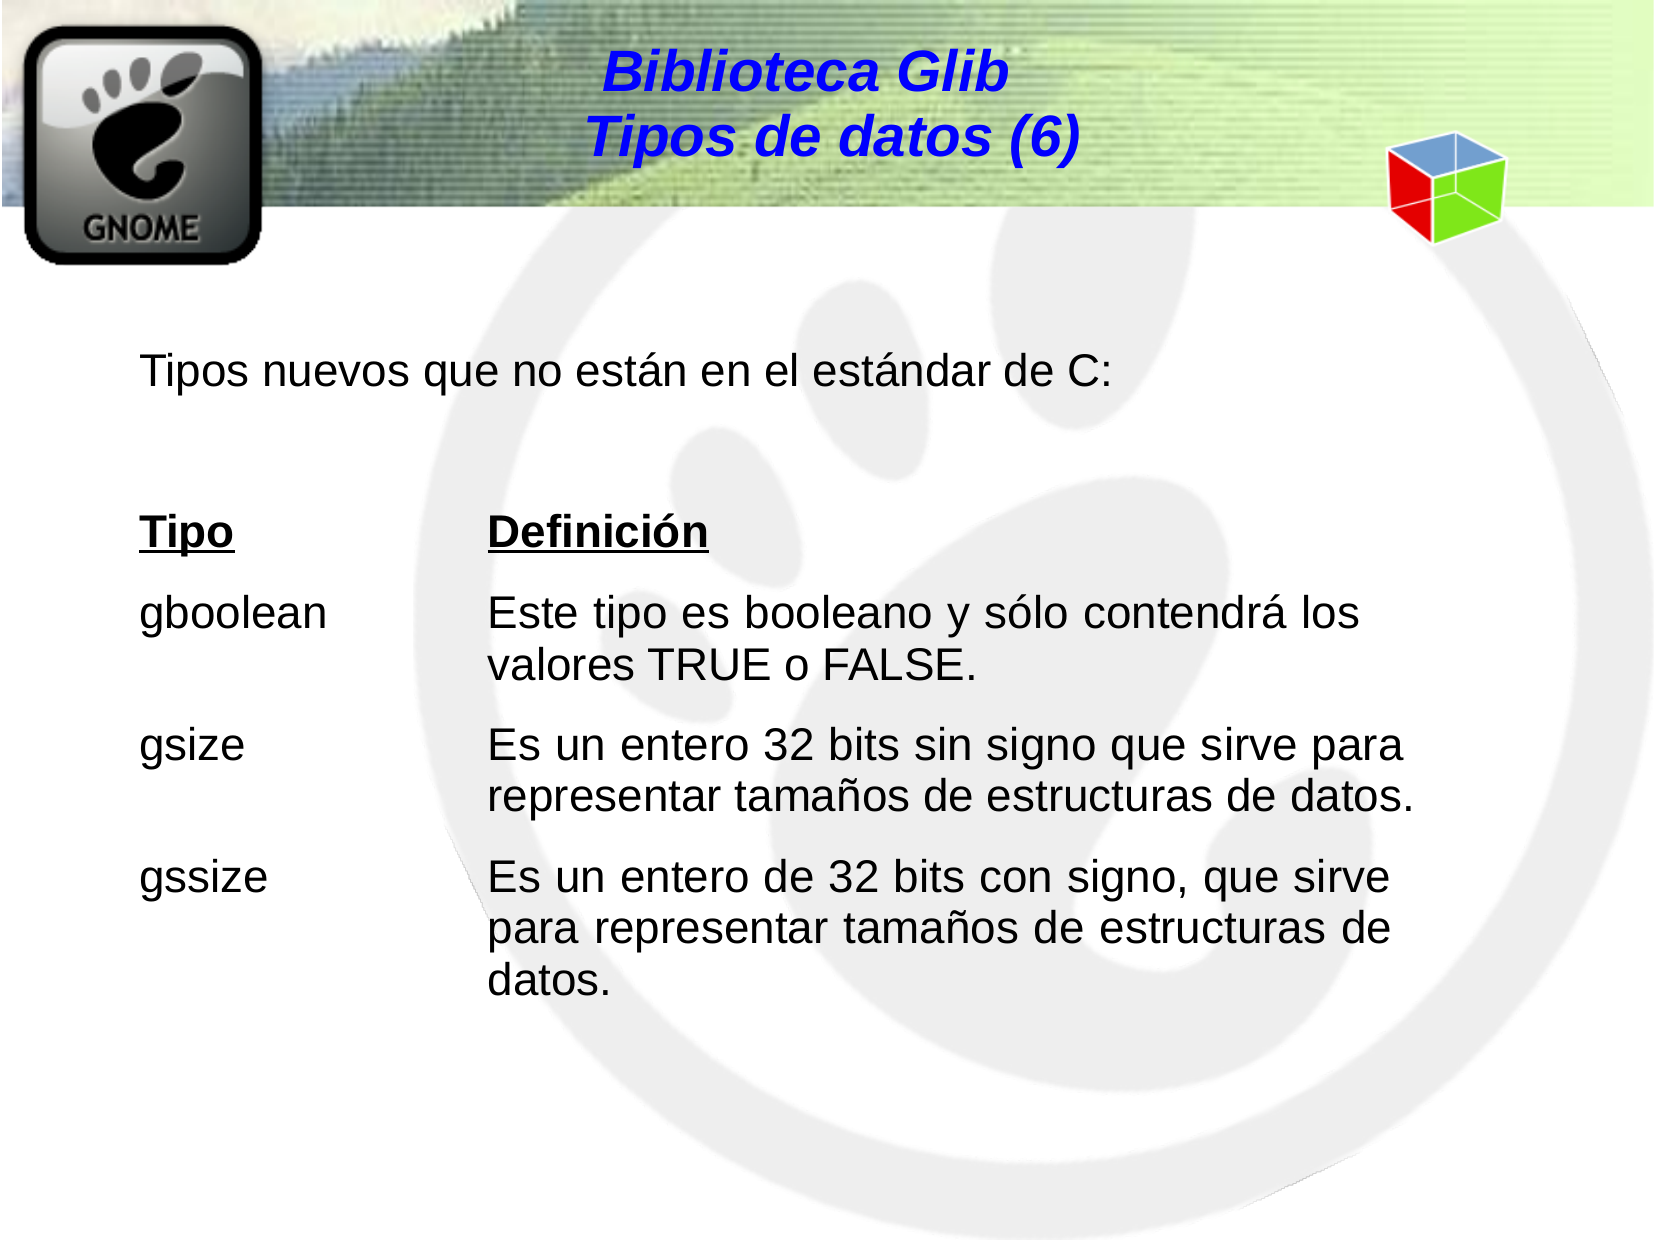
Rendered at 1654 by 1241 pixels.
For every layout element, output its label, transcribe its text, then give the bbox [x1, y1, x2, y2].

list Tipos nuevos que no están en el estándar de C: Tipo Definición gboolean Este tipo es booleano y sólo contendrá los valores TRUE o FALSE. gsize Es un entero 32 bits sin signo que sirve para representar tamaños de estructuras de datos. gssize Es un entero de 32 bits con signo, que sirve para representar tamaños de estructuras de datos. [121, 344, 1534, 1127]
title Biblioteca Glib Tipos de datos (6) [236, 0, 1359, 208]
picture [2, 0, 1654, 1240]
